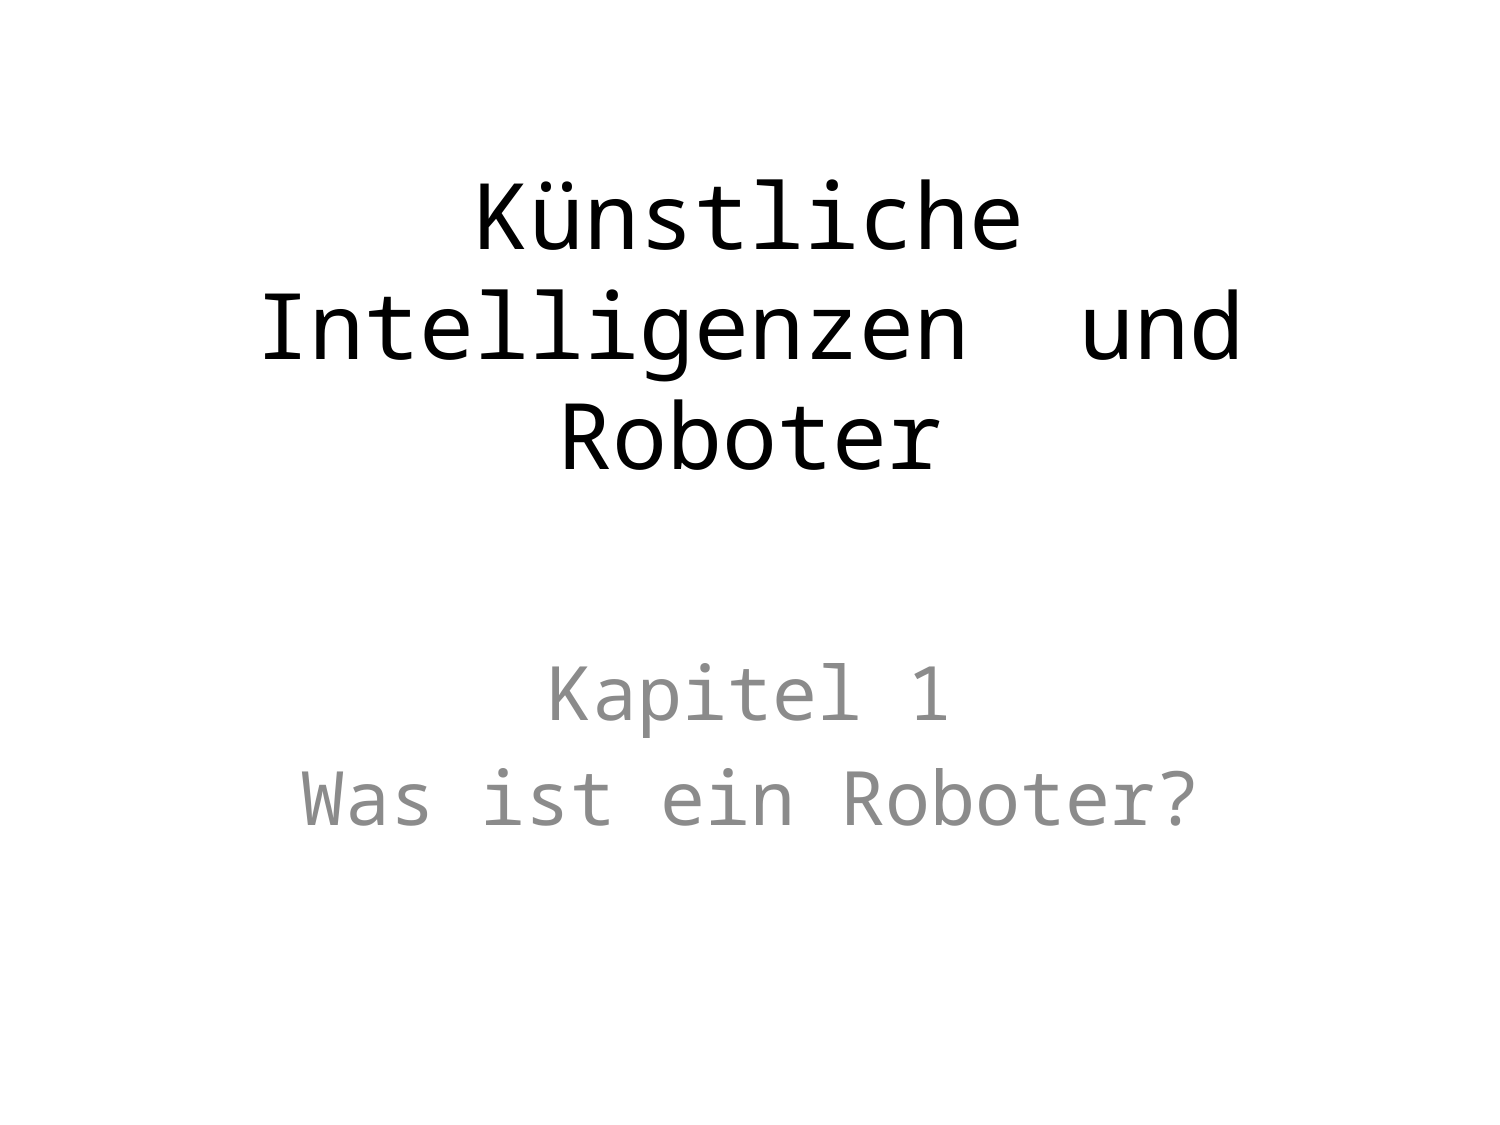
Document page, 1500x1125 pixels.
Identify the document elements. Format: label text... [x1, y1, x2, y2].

title Künstliche Intelligenzen und Roboter [112, 42, 1388, 603]
subtitle Kapitel 1 Was ist ein Roboter? [225, 637, 1275, 925]
